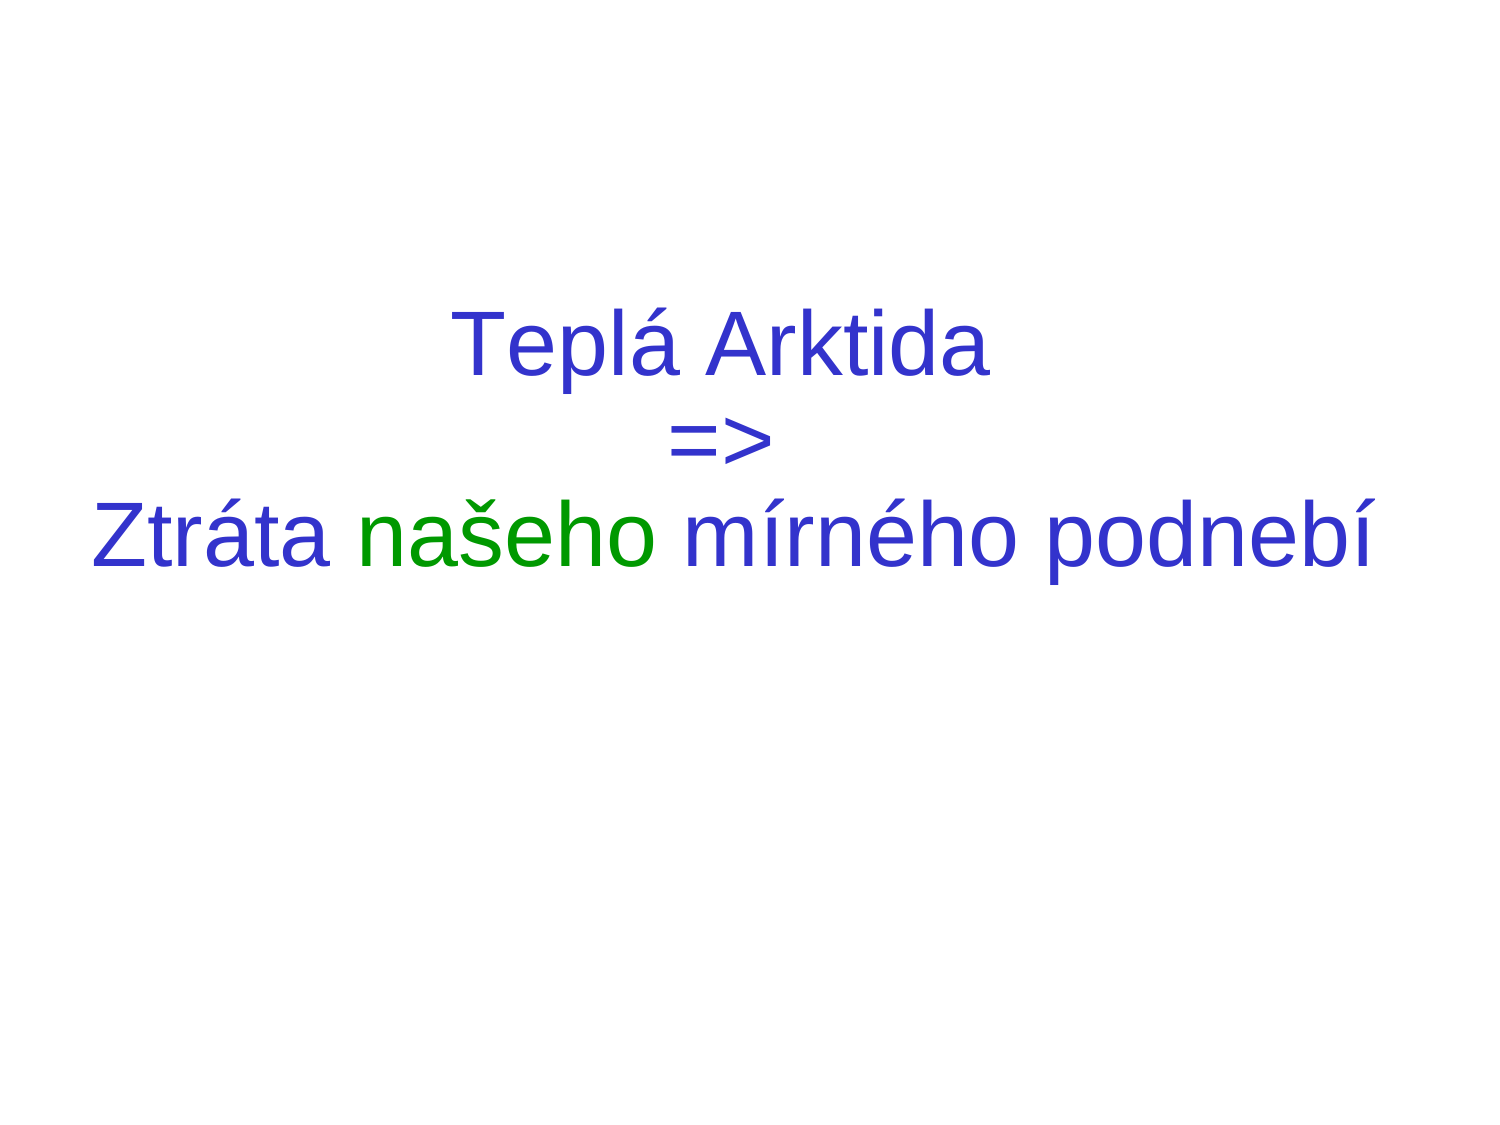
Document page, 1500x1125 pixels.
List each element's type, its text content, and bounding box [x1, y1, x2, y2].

title Teplá Arktida => Ztráta našeho mírného podnebí [59, 295, 1409, 590]
